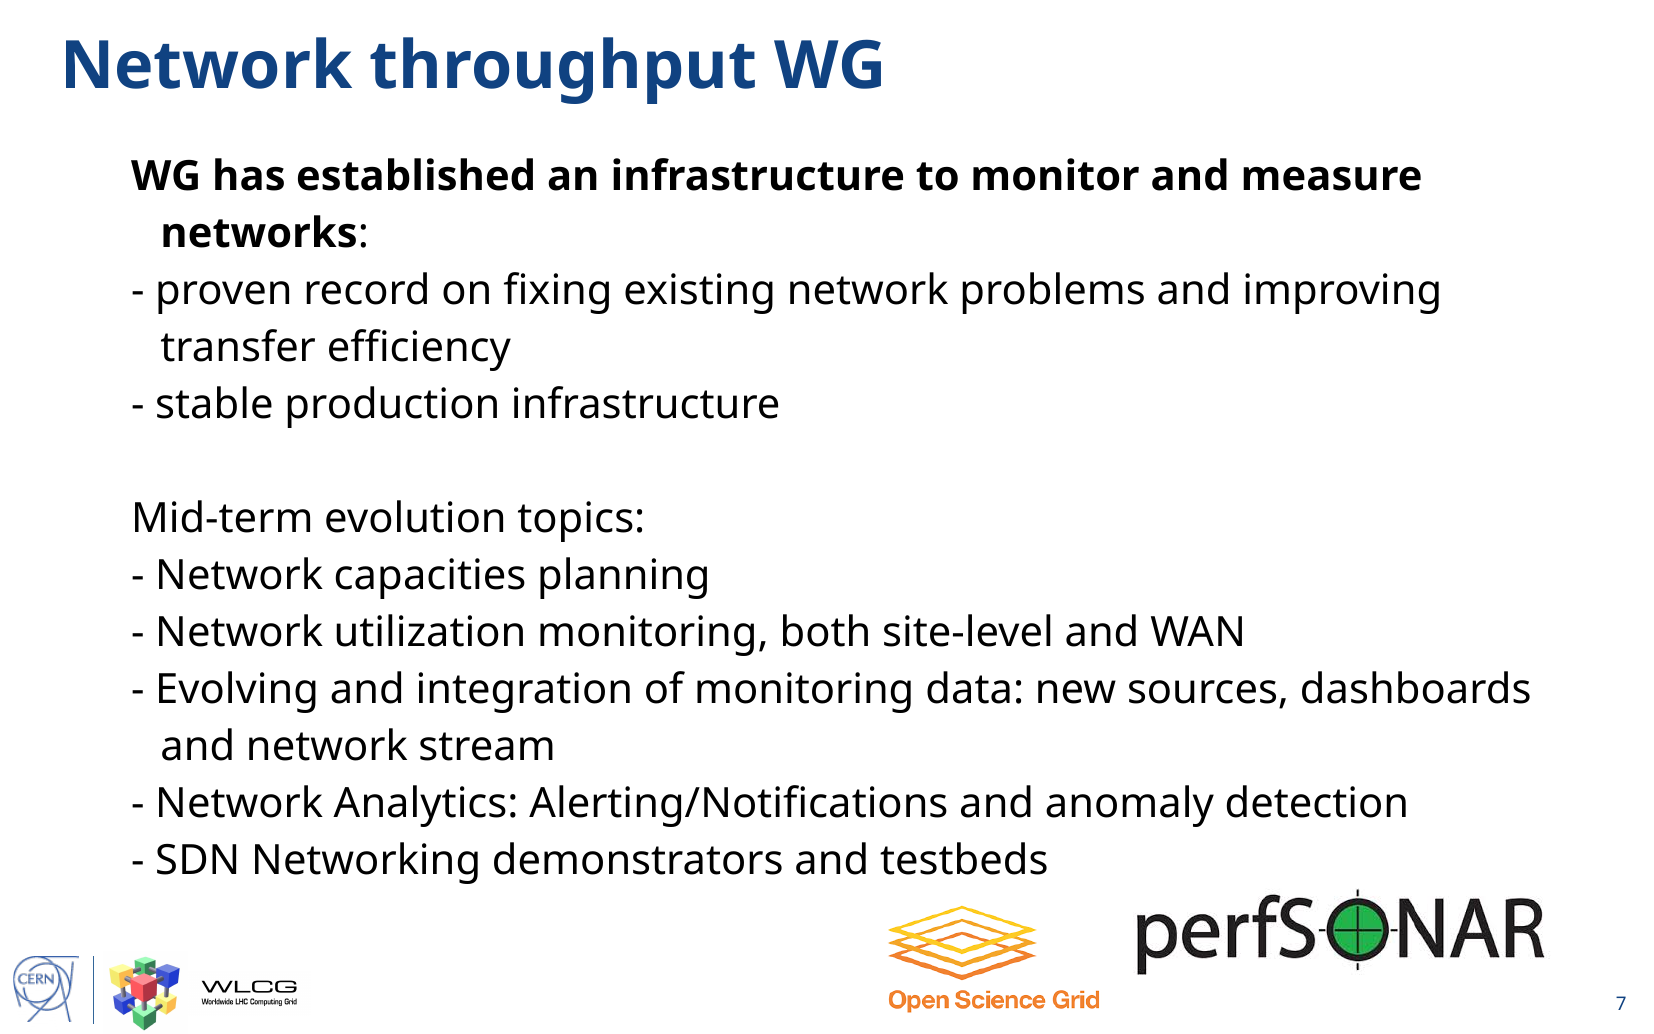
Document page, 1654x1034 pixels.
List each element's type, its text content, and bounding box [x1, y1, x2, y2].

picture [103, 951, 311, 1034]
text_box WG has established an infrastructure to monitor and measure networks: - proven record on fixing existing network problems and improving transfer efficiency - stable production infrastructure Mid-term evolution topics: - Network capacities planning - Network utilization monitoring, both site-level and WAN - Evolving and integration of monitoring data: new sources, dashboards and network stream - Network Analytics: Alerting/Notifications and anomaly detection - SDN Networking demonstrators and testbeds [116, 138, 1583, 983]
picture [13, 956, 79, 1032]
picture [866, 880, 1564, 1029]
title Network throughput WG [60, 0, 1528, 138]
